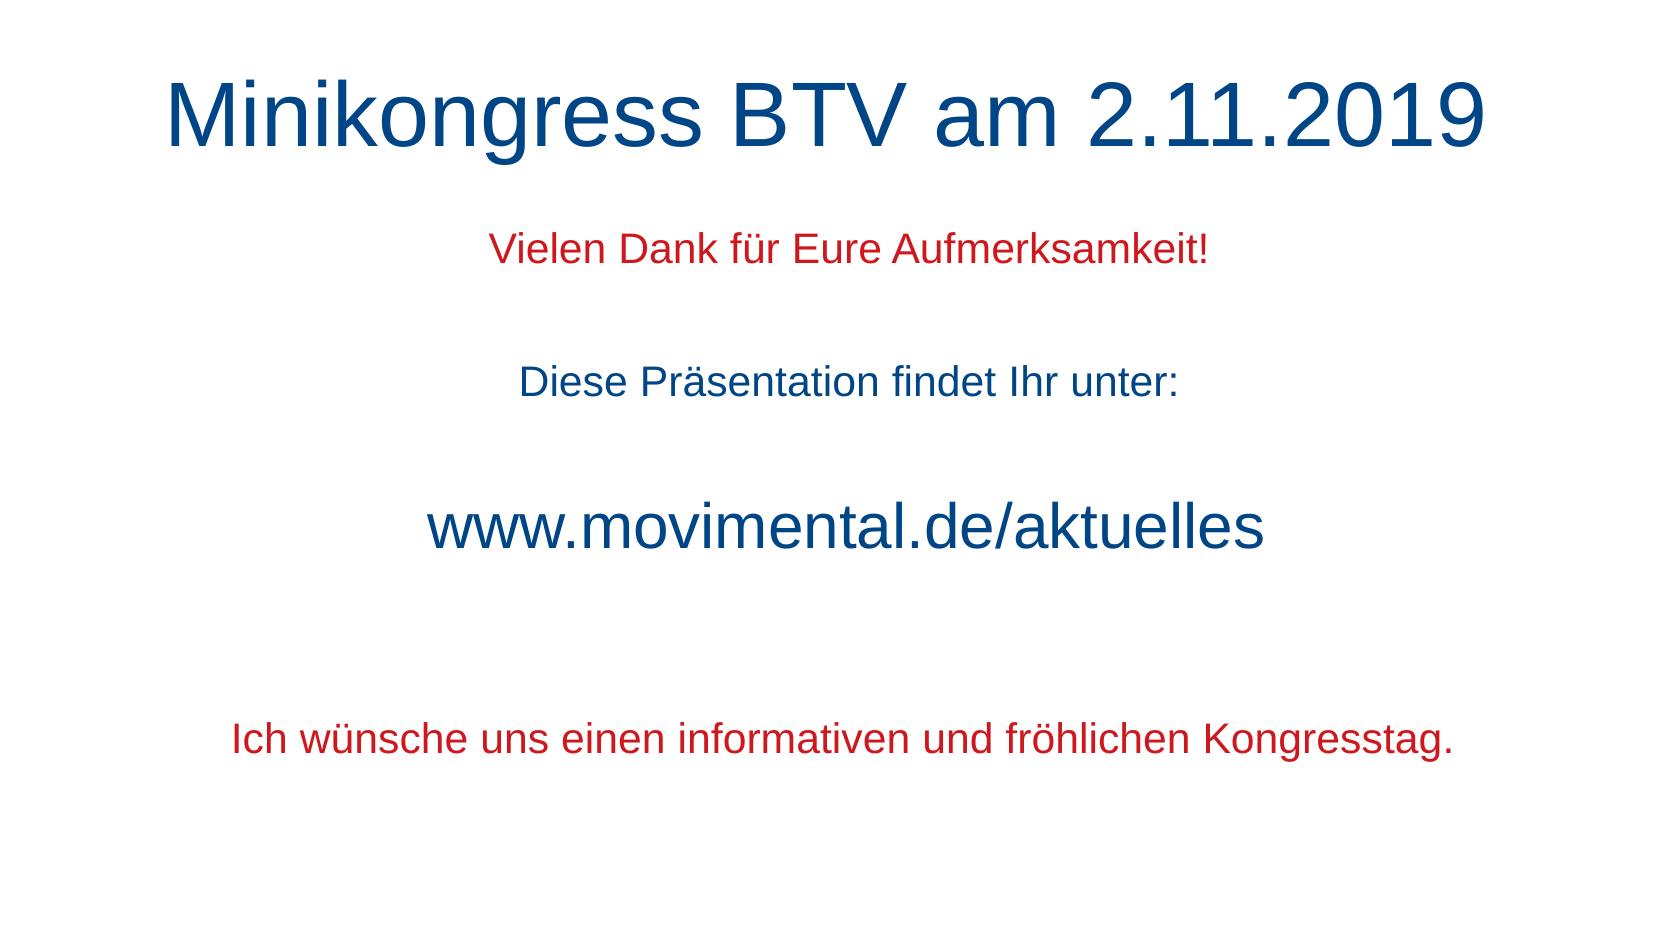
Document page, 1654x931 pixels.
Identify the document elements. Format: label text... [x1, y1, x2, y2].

title Minikongress BTV am 2.11.2019 [82, 37, 1571, 193]
list Vielen Dank für Eure Aufmerksamkeit! Diese Präsentation findet Ihr unter: www.movimental.de/aktuelles Ich wünsche uns einen informativen und fröhlichen Kongresstag. [70, 224, 1560, 764]
